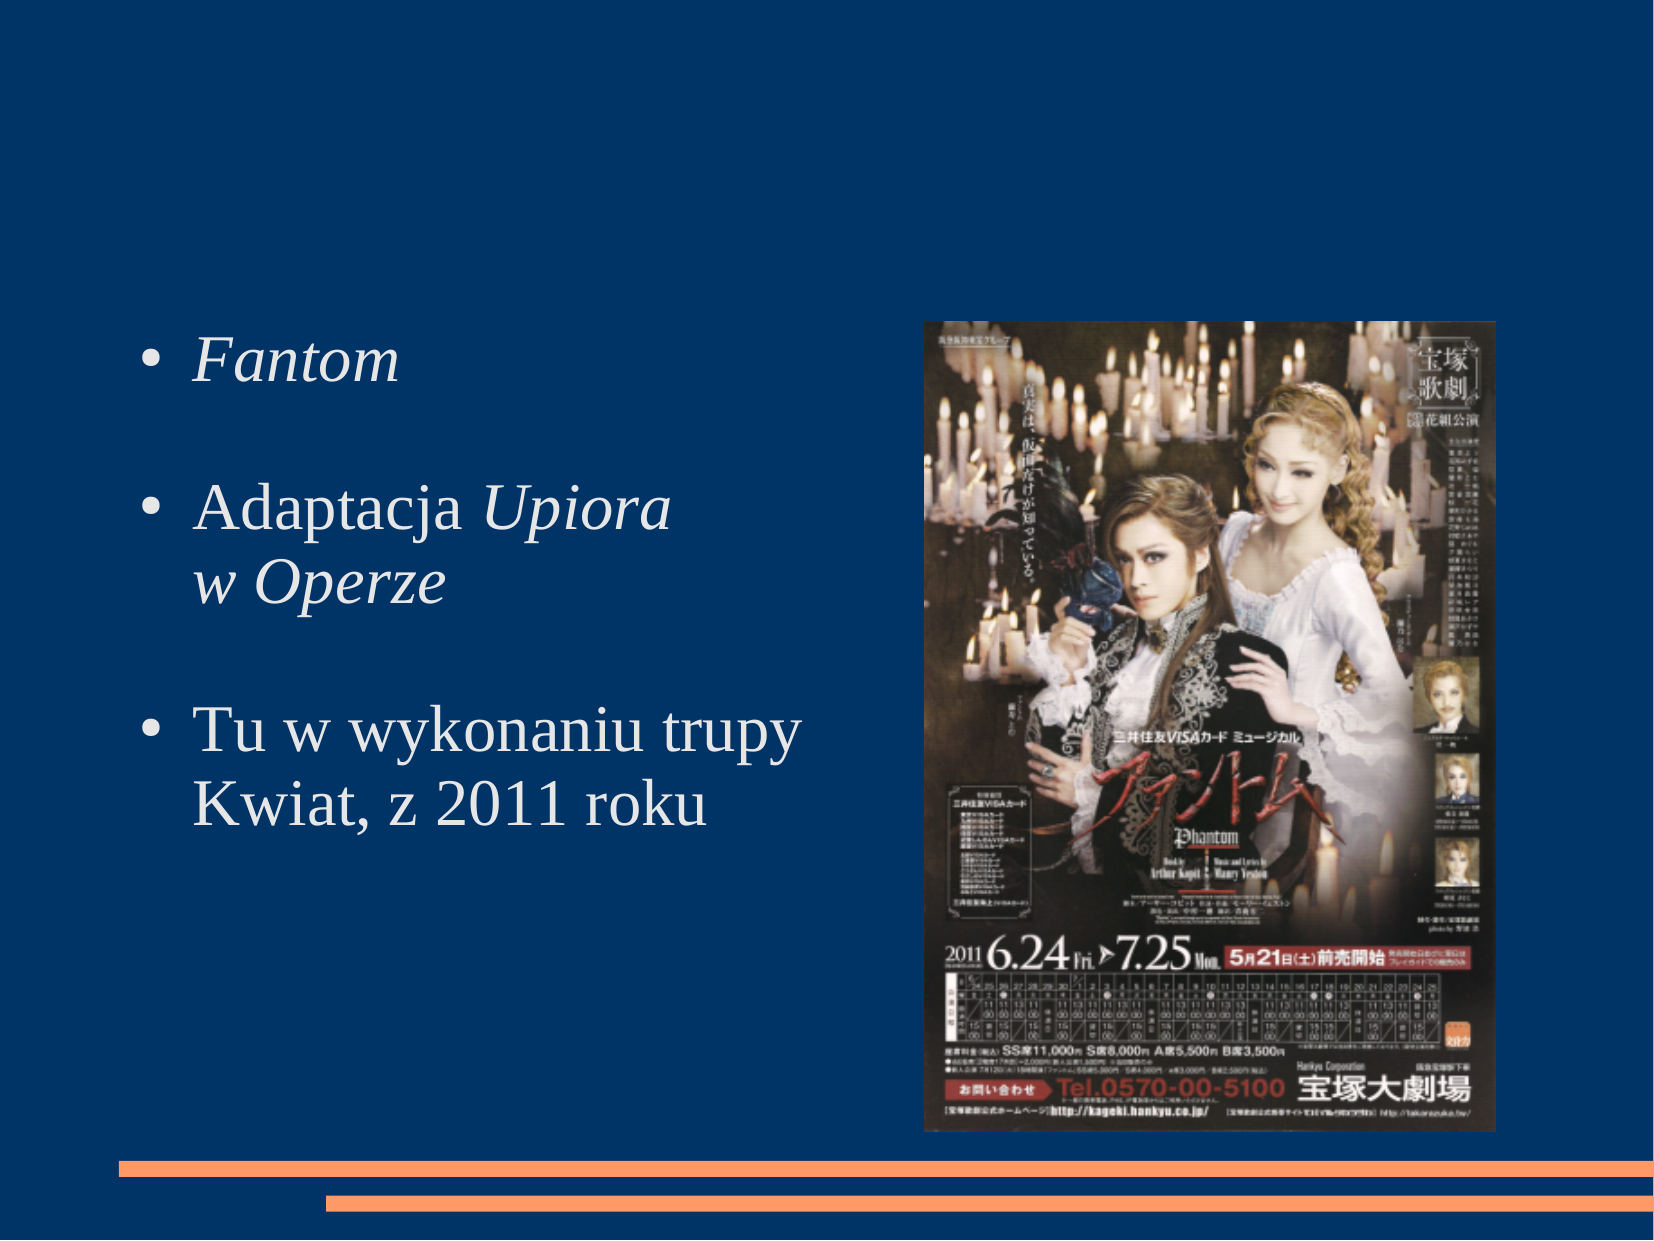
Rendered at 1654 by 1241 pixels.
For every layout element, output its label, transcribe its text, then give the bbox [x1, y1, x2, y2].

list Fantom Adaptacja Upiora w Operze Tu w wykonaniu trupy Kwiat, z 2011 roku [121, 322, 824, 1118]
picture [924, 321, 1496, 1132]
